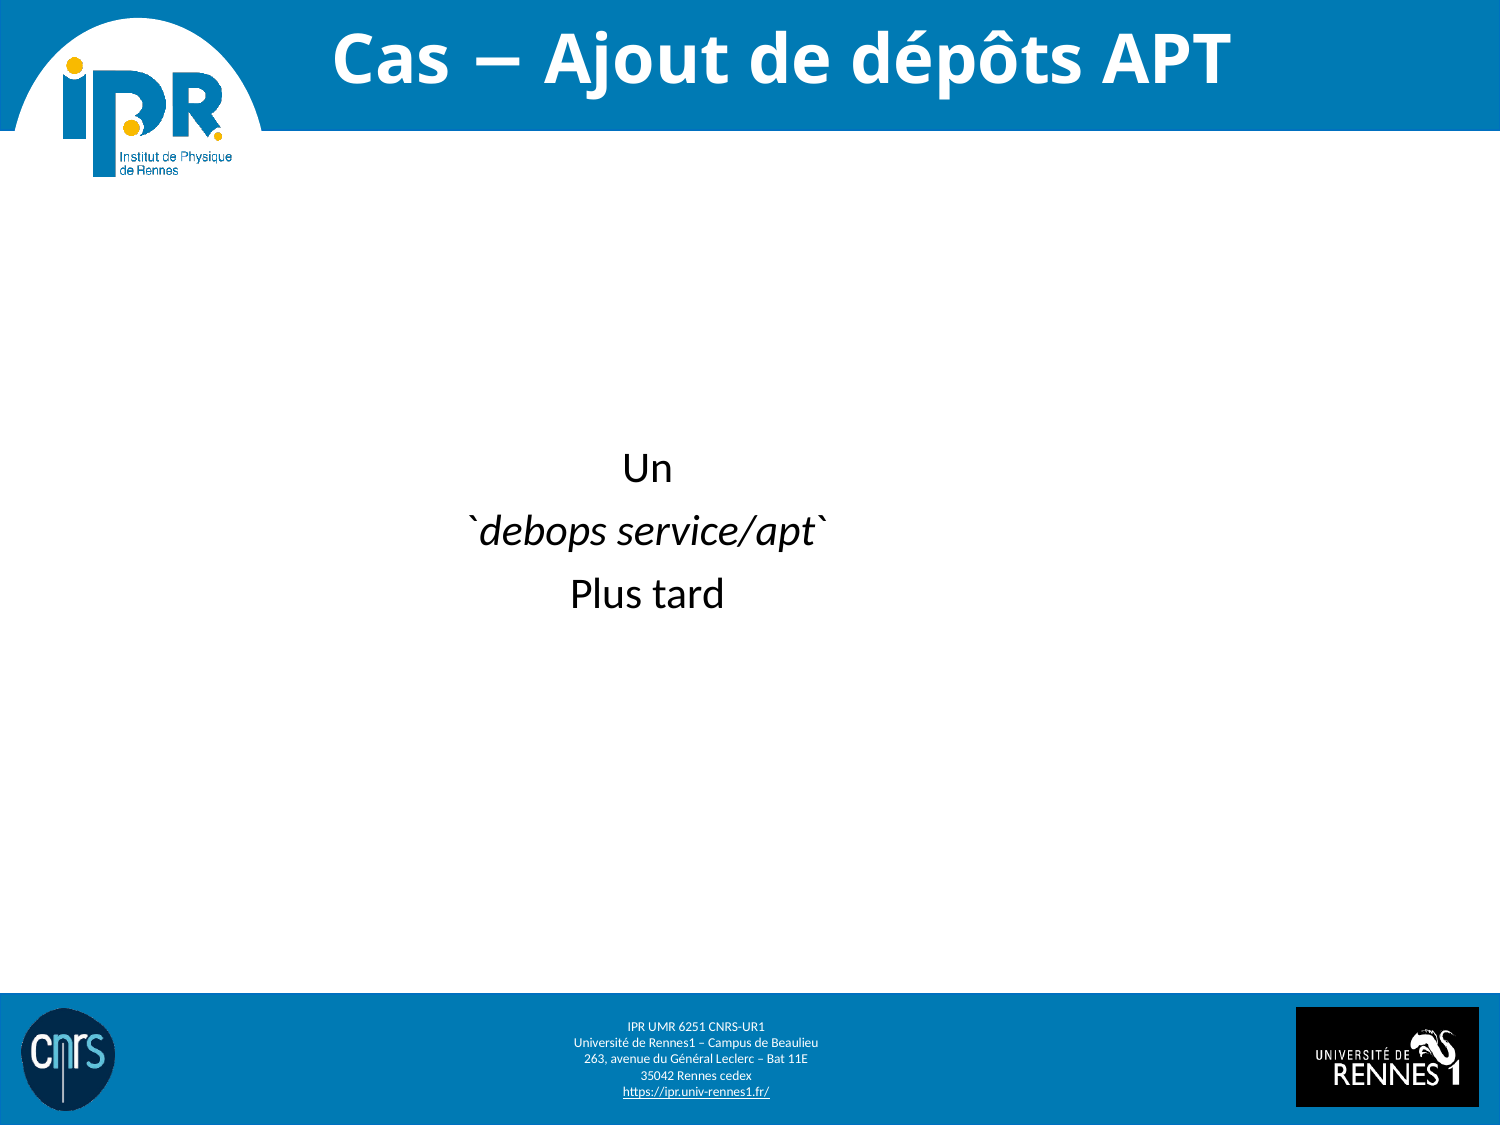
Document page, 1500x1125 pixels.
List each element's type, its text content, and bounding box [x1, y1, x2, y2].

picture [22, 1009, 114, 1110]
picture [213, 110, 218, 121]
picture [189, 89, 205, 103]
picture [63, 57, 232, 181]
picture [1297, 1008, 1478, 1106]
title Cas − Ajout de dépôts APT [218, 0, 1347, 122]
list Un `debops service/apt` Plus tard [423, 437, 1077, 650]
